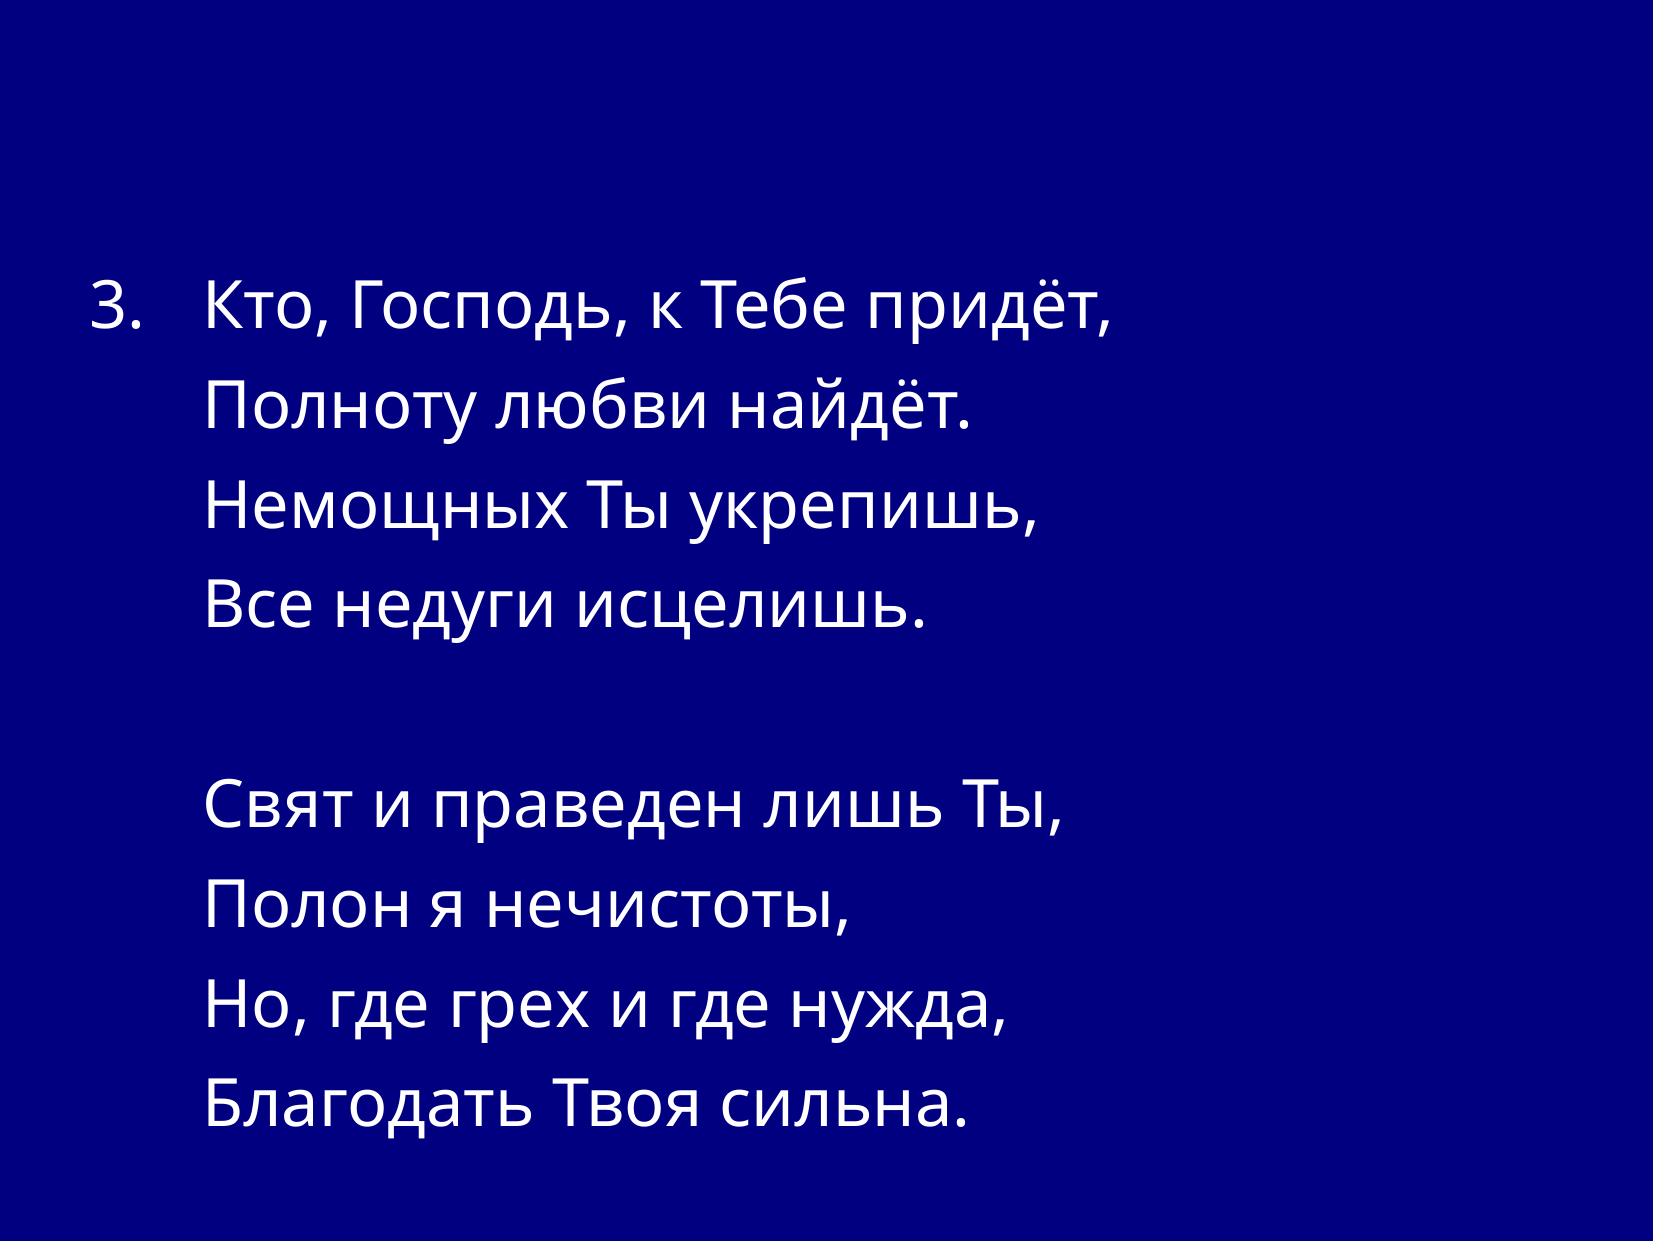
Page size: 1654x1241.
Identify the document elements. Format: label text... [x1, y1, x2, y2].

text_box 3. Кто, Господь, к Тебе придёт, Полноту любви найдёт. Немощных Ты укрепишь, Все недуги исцелишь. Свят и праведен лишь Ты, Полон я нечистоты, Но, где грех и где нужда, Благодать Твоя сильна. [75, 150, 1576, 1163]
